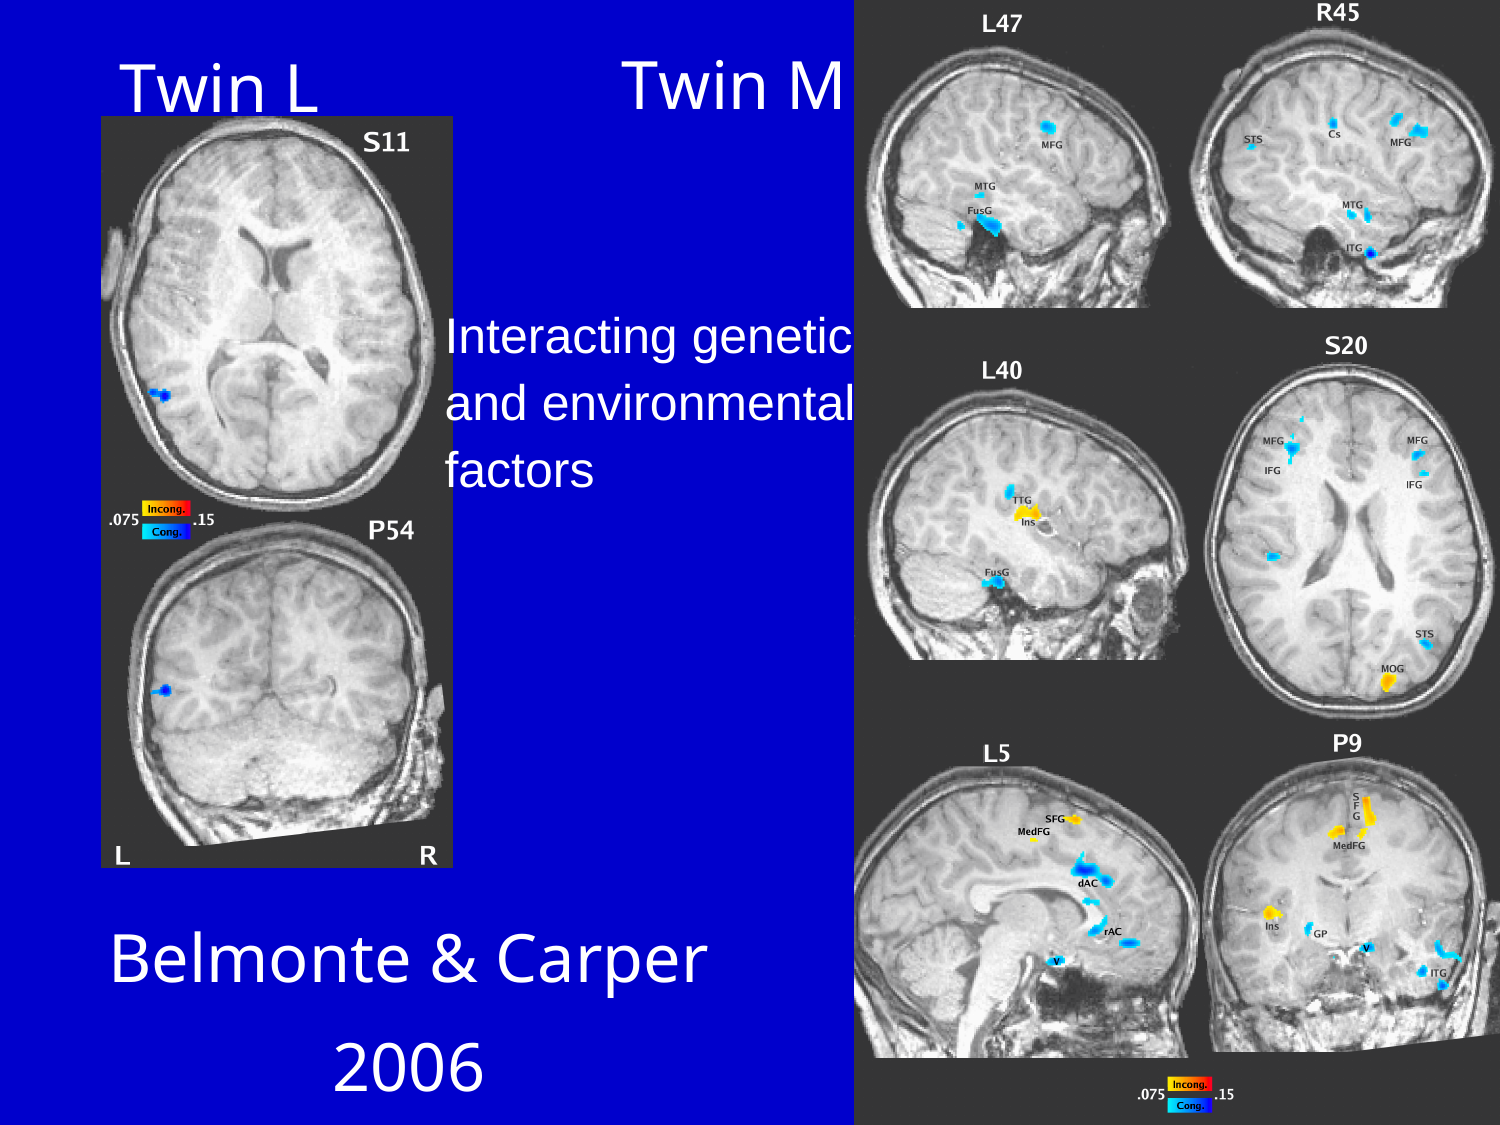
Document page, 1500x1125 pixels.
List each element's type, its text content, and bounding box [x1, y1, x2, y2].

text_box Twin L [119, 23, 326, 91]
text_box Twin M [621, 19, 843, 87]
picture [854, 0, 1500, 1125]
text_box Belmonte & Carper 2006 [30, 928, 788, 1076]
picture [101, 116, 453, 868]
text_box Interacting genetic and environmental factors [444, 297, 856, 468]
